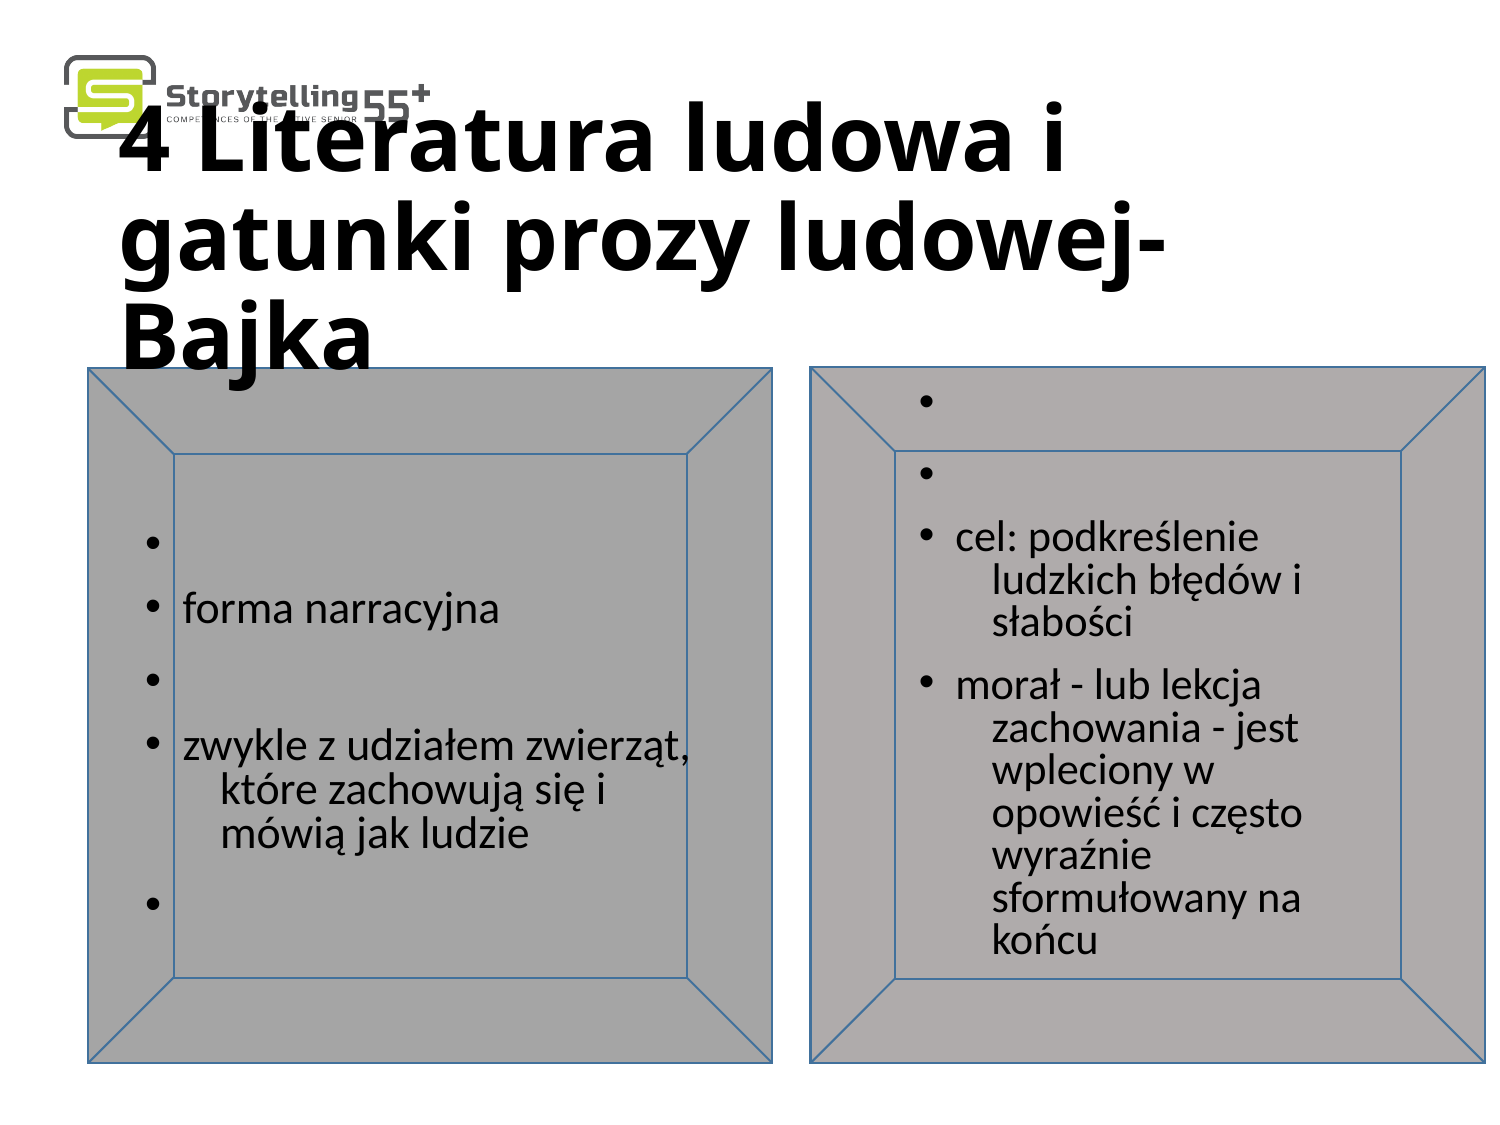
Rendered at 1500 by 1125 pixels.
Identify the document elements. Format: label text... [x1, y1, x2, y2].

picture [64, 55, 430, 139]
list forma narracyjna zwykle z udziałem zwierząt, które zachowują się i mówią jak ludzie [130, 433, 731, 1079]
title 4 Literatura ludowa i gatunki prozy ludowej- Bajka [103, 59, 1397, 423]
text_box [88, 368, 773, 1064]
text_box [810, 367, 1486, 1064]
list cel: podkreślenie ludzkich błędów i słabości morał - lub lekcja zachowania - jest wpleciony w opowieść i często wyraźnie sformułowany na końcu [903, 367, 1373, 975]
